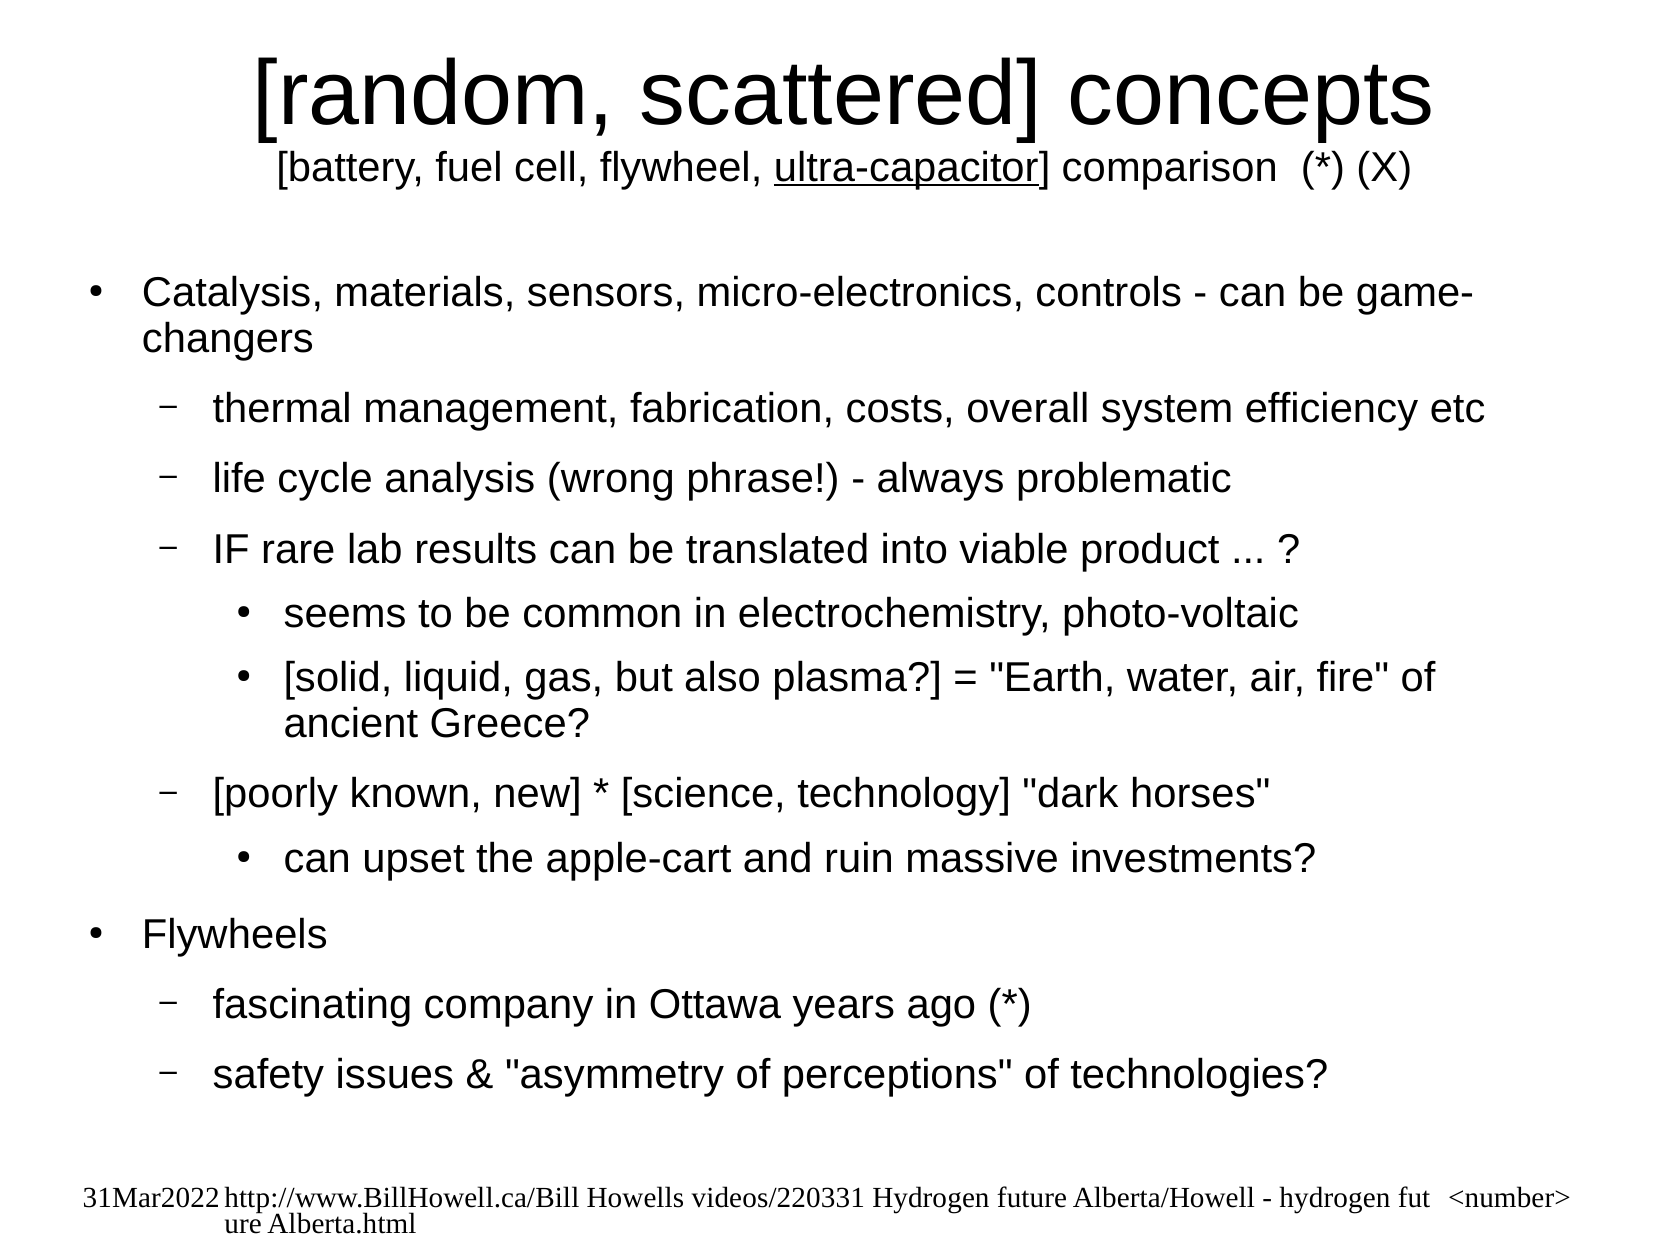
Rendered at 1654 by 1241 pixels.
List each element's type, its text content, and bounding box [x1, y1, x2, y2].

title [random, scattered] concepts [battery, fuel cell, flywheel, ultra-capacitor] comparison (*) (X) [82, 31, 1571, 201]
list Catalysis, materials, sensors, micro-electronics, controls - can be game-changers thermal management, fabrication, costs, overall system efficiency etc life cycle analysis (wrong phrase!) - always problematic IF rare lab results can be translated into viable product ... ? seems to be common in electrochemistry, photo-voltaic [solid, liquid, gas, but also plasma?] = "Earth, water, air, fire" of ancient Greece? [poorly known, new] * [science, technology] "dark horses" can upset the apple-cart and ruin massive investments? Flywheels fascinating company in Ottawa years ago (*) safety issues & "asymmetry of perceptions" of technologies? [70, 268, 1560, 638]
